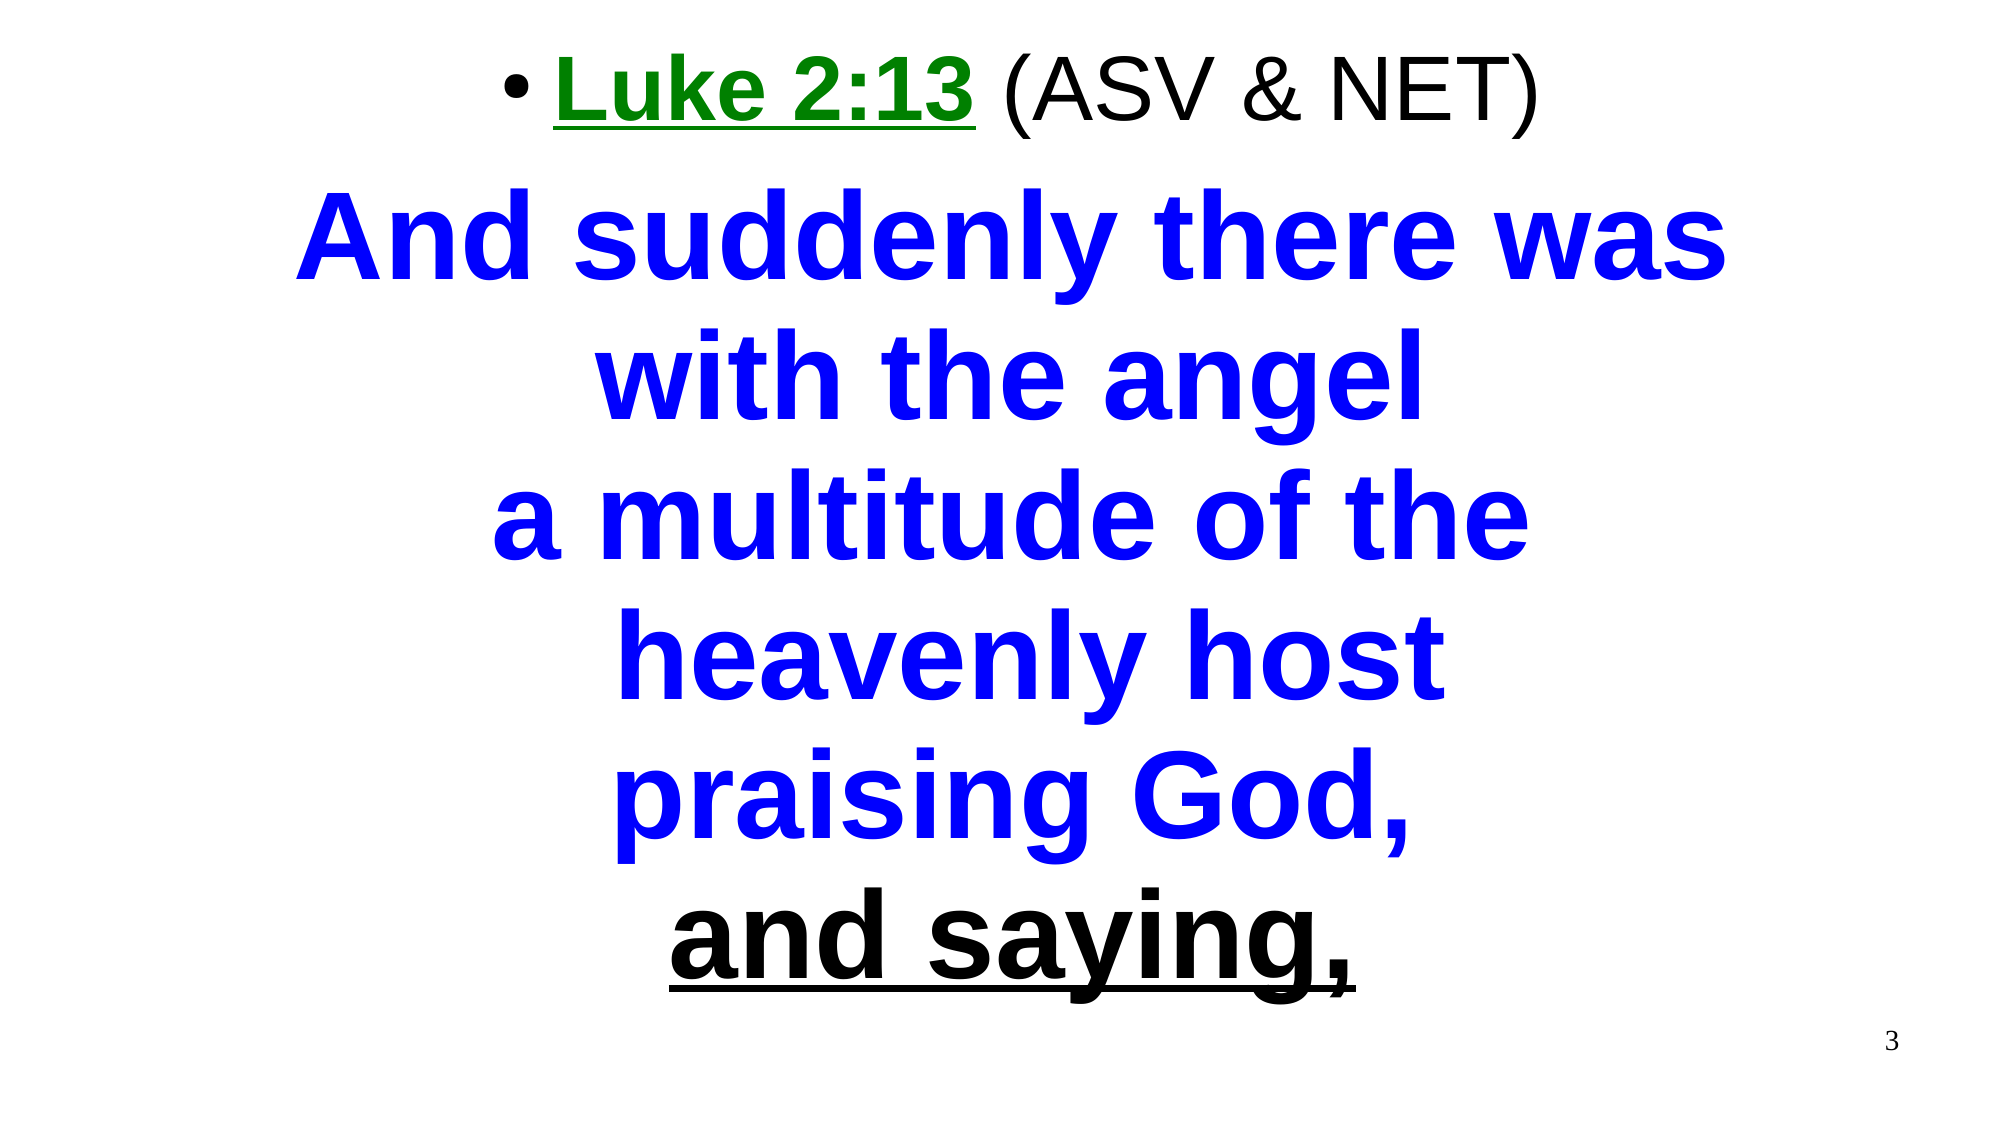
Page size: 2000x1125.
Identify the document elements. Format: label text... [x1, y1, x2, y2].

list Luke 2:13 (ASV & NET) And suddenly there was with the angel a multitude of the heavenly host praising God, and saying, [37, 37, 1988, 1088]
